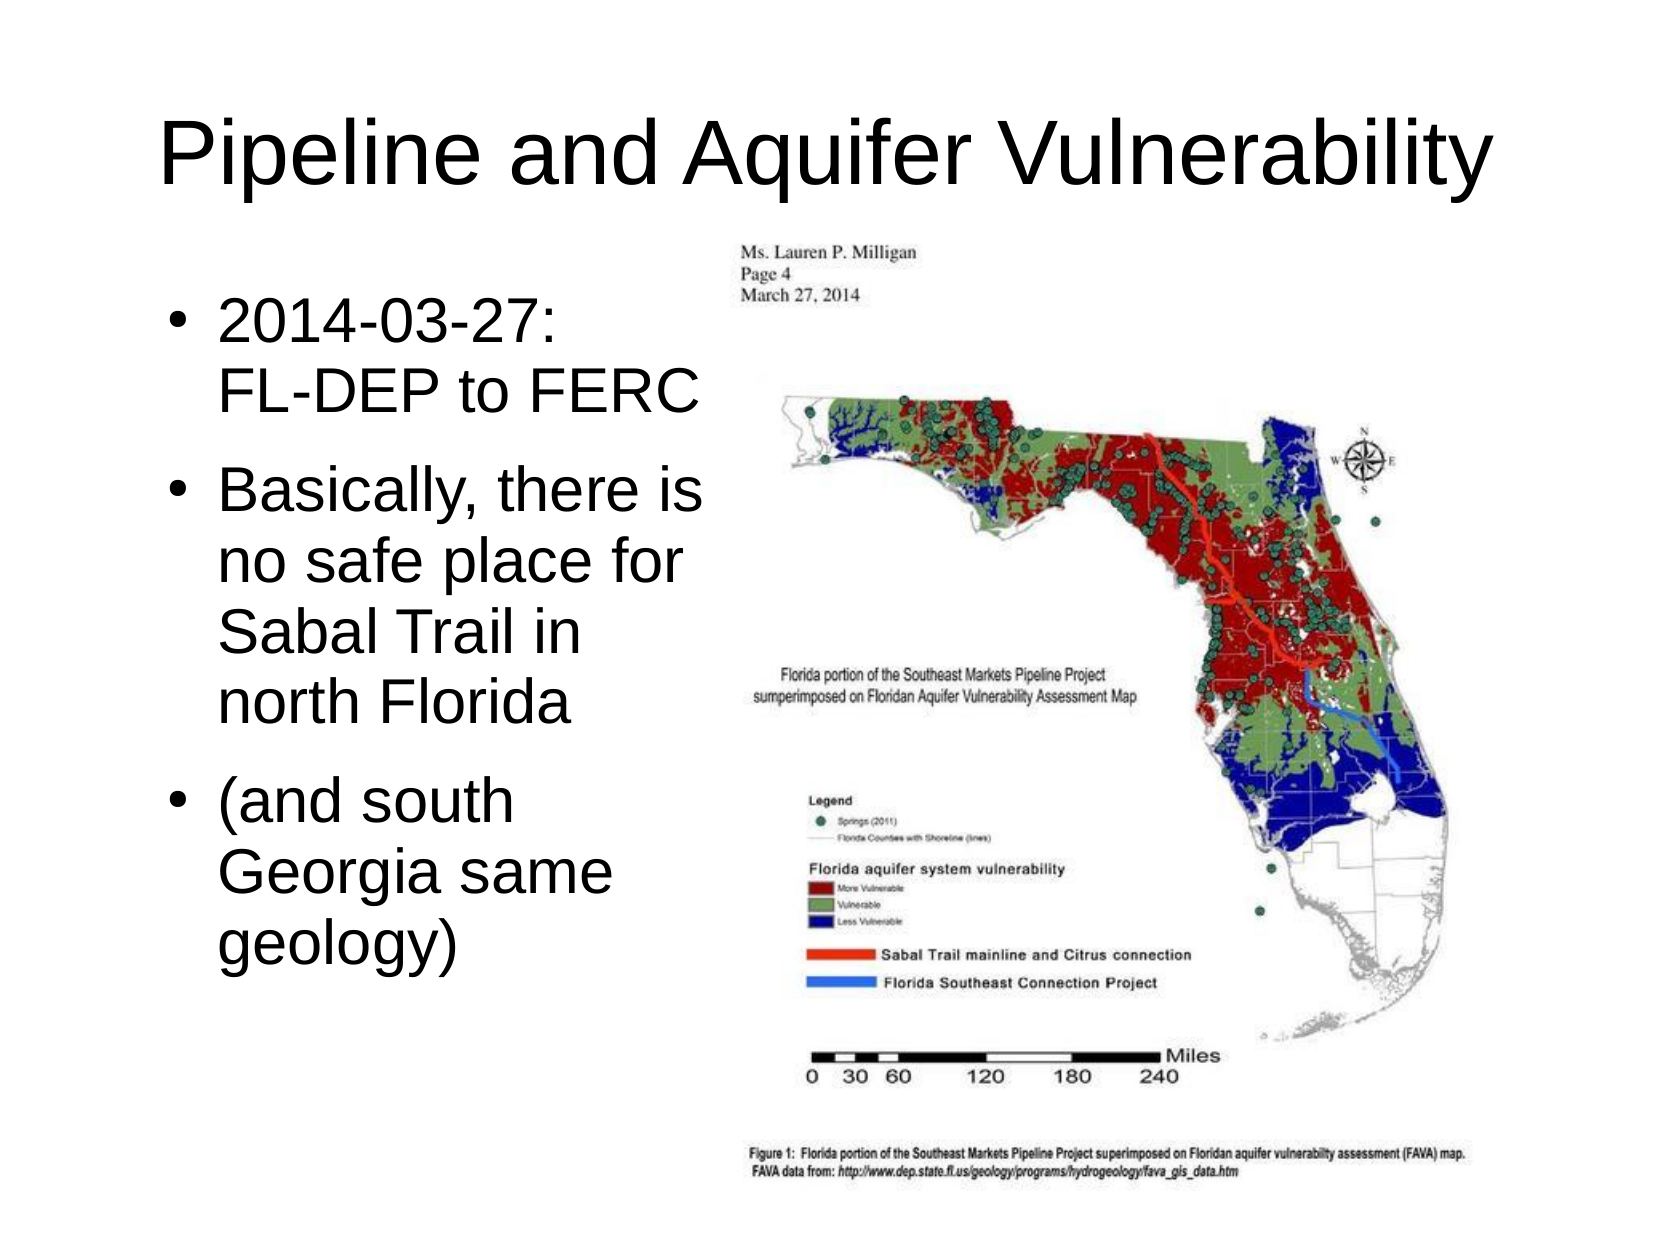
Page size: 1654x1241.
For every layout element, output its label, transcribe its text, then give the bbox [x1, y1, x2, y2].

title Pipeline and Aquifer Vulnerability [82, 49, 1571, 257]
picture [628, 129, 1588, 1241]
list 2014-03-27: FL-DEP to FERC Basically, there is no safe place for Sabal Trail in north Florida (and south Georgia same geology) [150, 285, 707, 1005]
